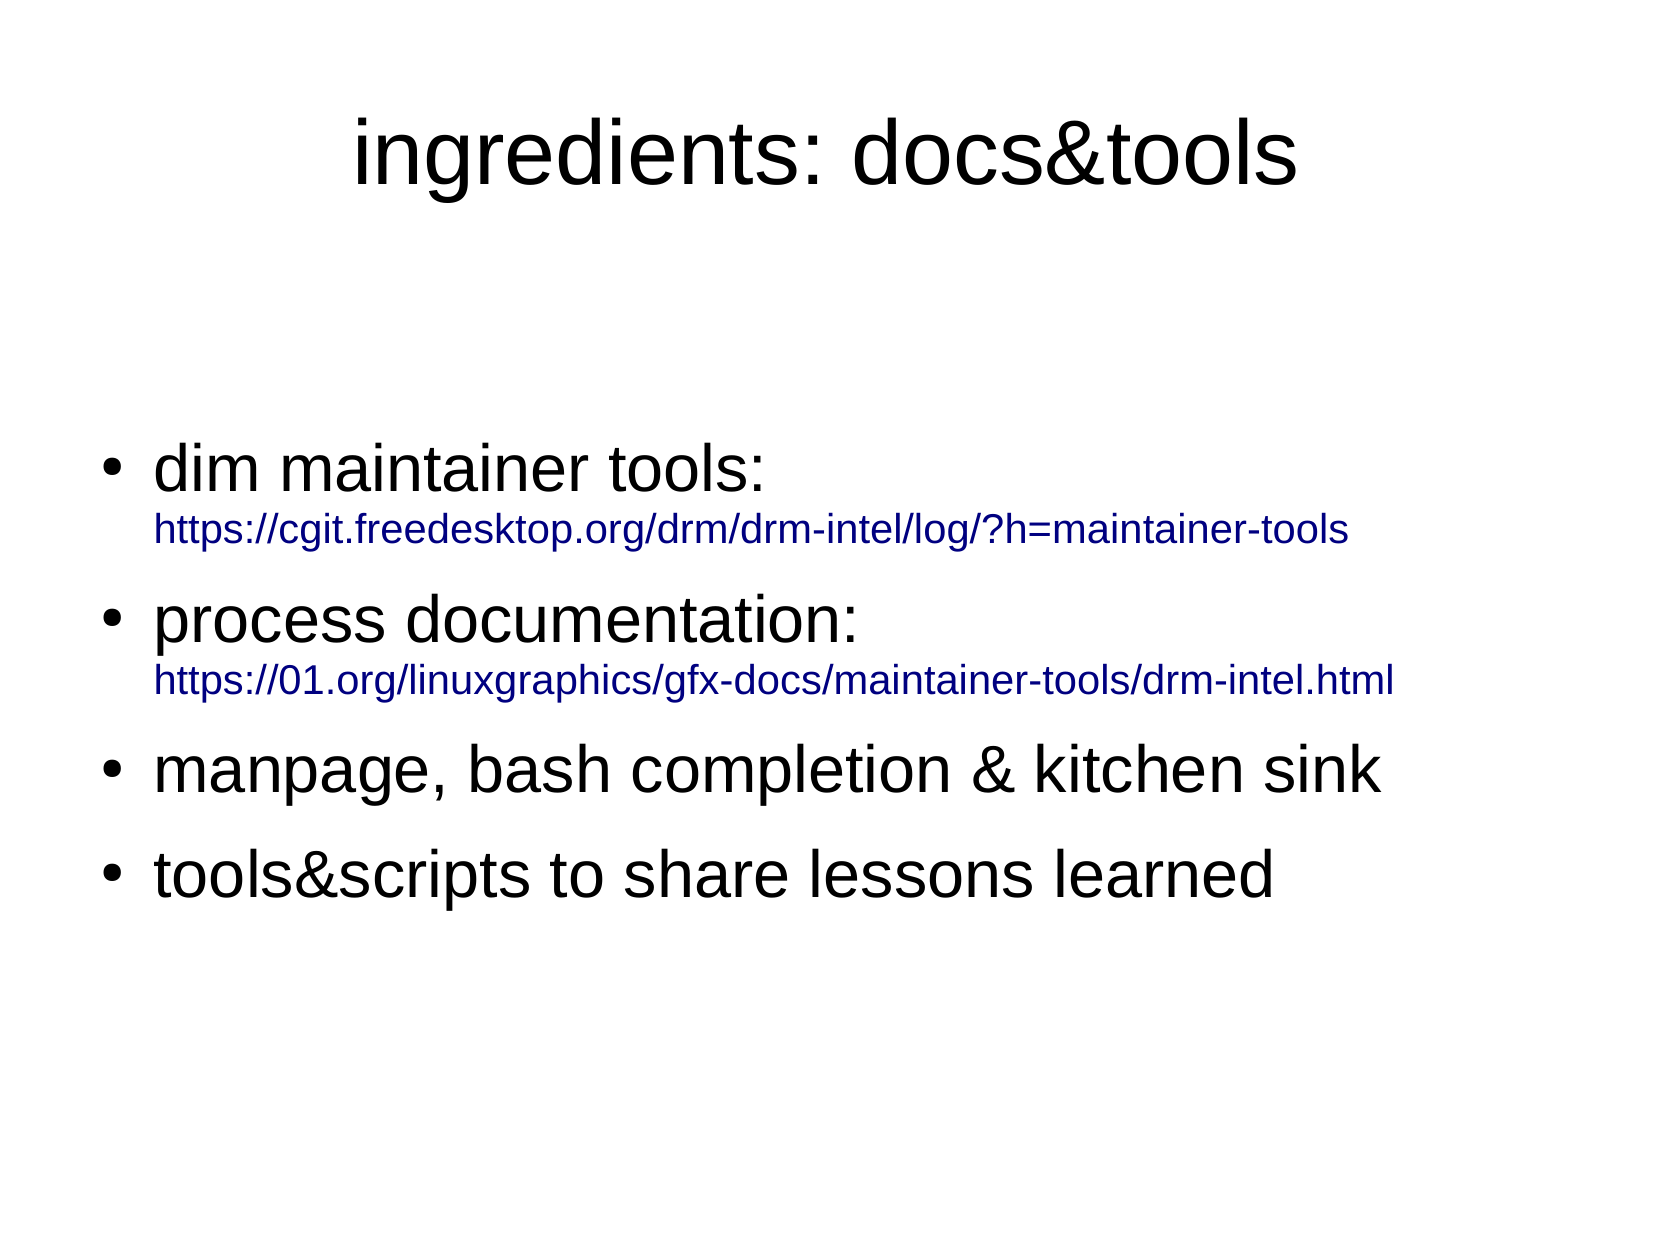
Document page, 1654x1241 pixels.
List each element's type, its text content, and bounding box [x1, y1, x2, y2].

title ingredients: docs&tools [82, 49, 1571, 257]
list dim maintainer tools: https://cgit.freedesktop.org/drm/drm-intel/log/?h=maintainer-tools process documentation:https://01.org/linuxgraphics/gfx-docs/maintainer-tools/drm-intel.html manpage, bash completion & kitchen sink tools&scripts to share lessons learned [82, 431, 1571, 1021]
